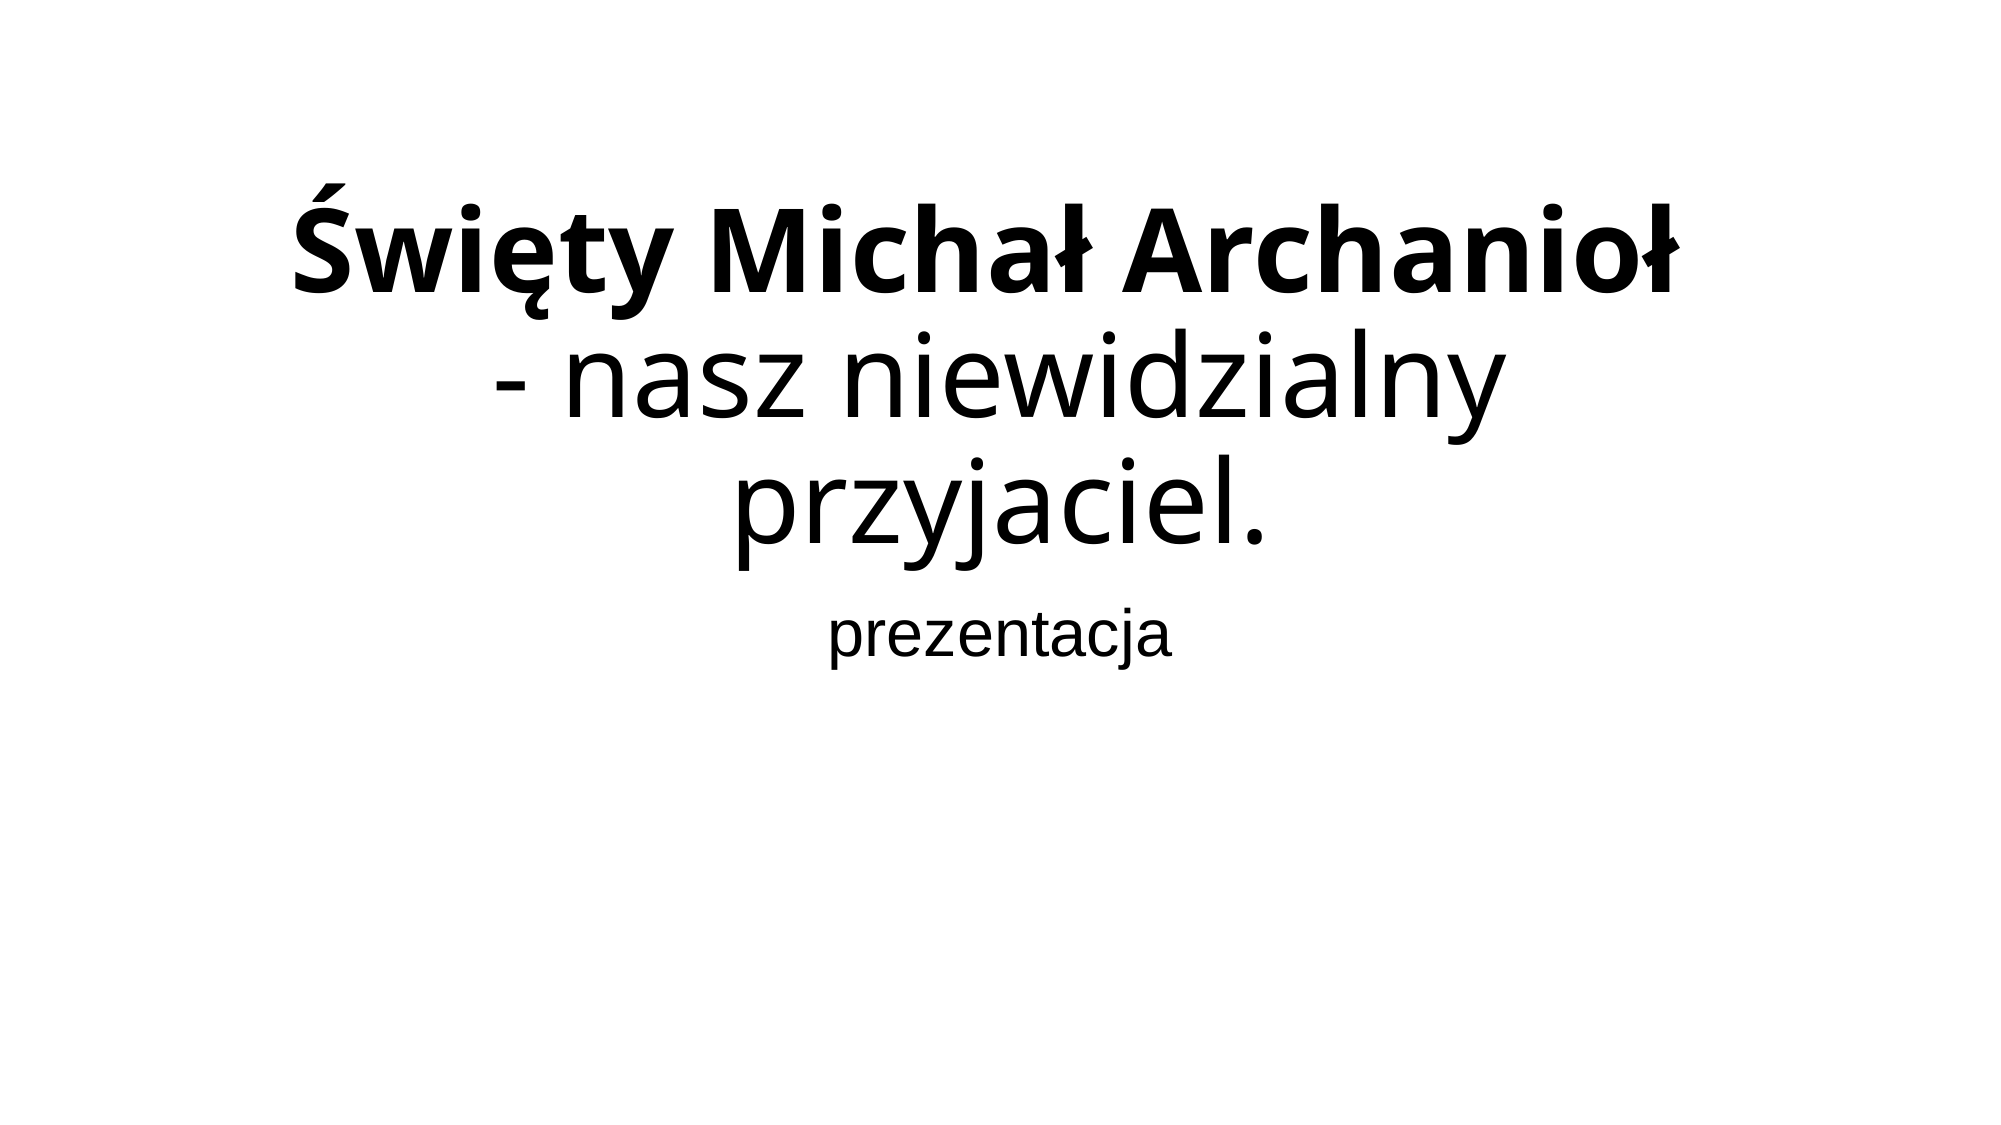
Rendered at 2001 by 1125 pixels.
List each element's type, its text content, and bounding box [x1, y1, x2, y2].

subtitle prezentacja [249, 590, 1750, 863]
title Święty Michał Archanioł - nasz niewidzialny przyjaciel. [249, 184, 1750, 576]
